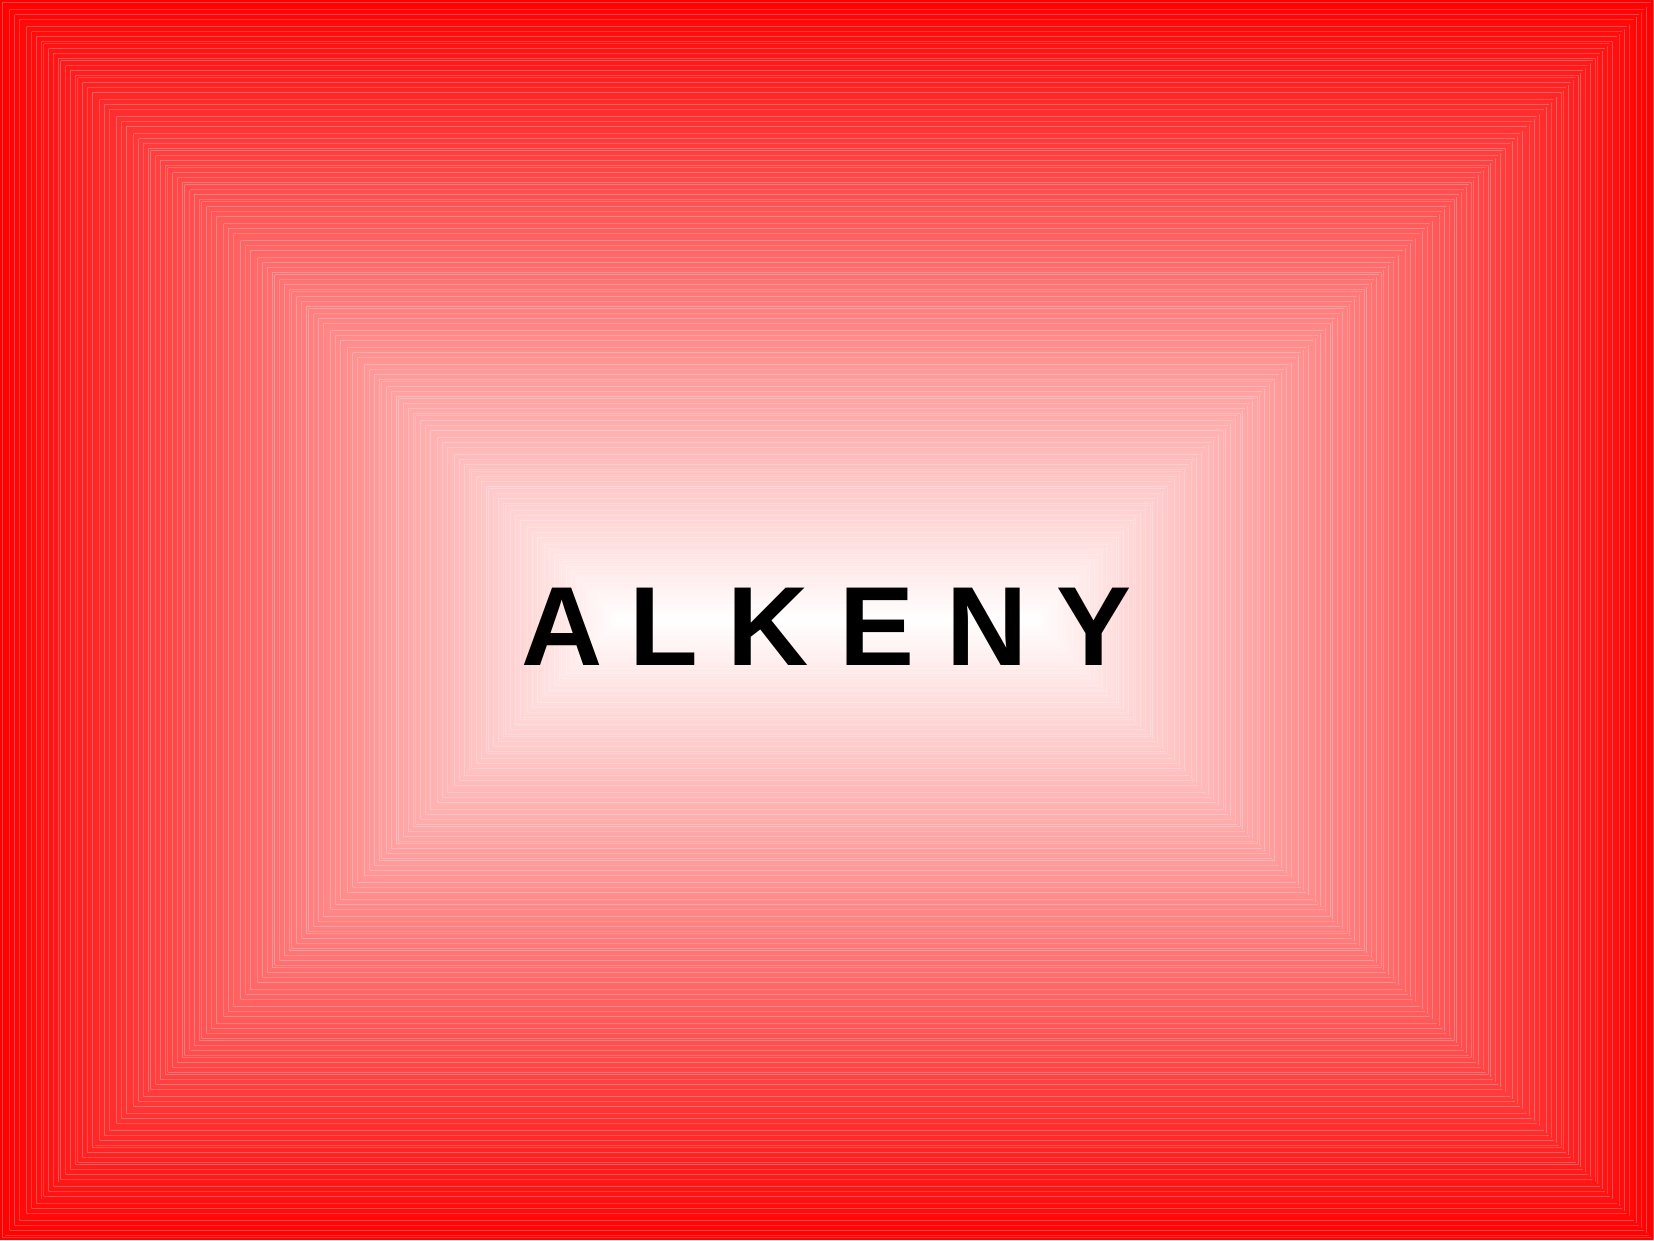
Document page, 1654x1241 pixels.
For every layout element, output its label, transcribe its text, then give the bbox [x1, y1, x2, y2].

subtitle A L K E N Y [82, 210, 1571, 1030]
